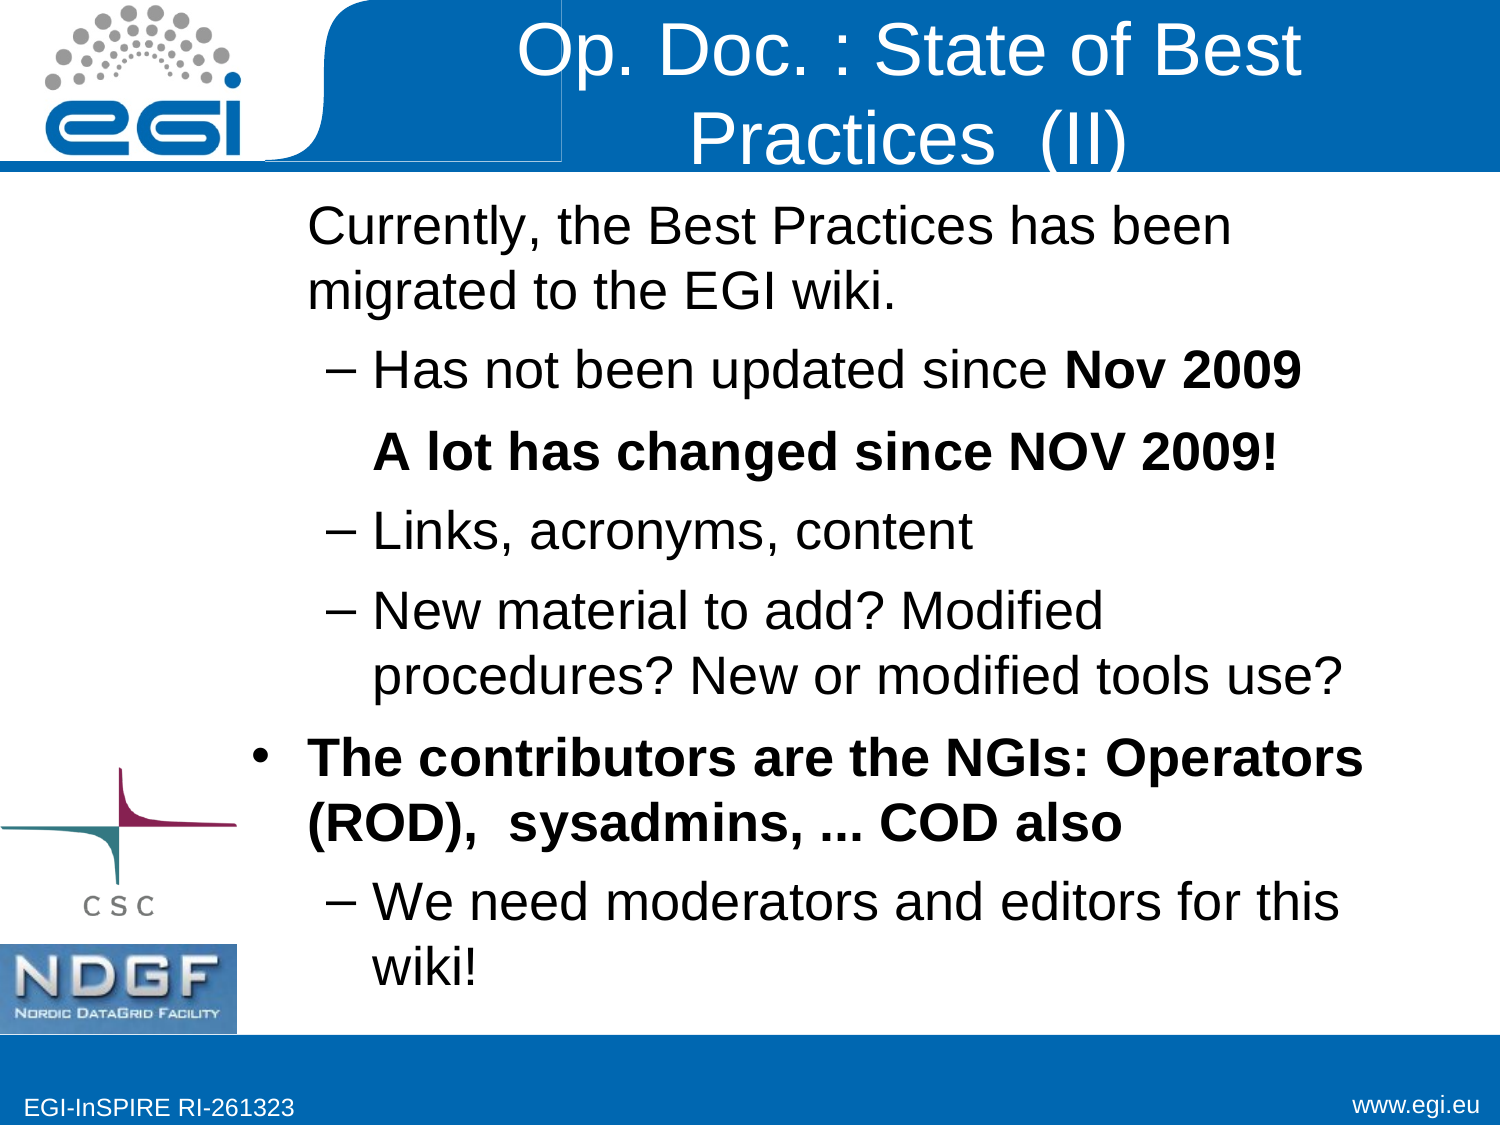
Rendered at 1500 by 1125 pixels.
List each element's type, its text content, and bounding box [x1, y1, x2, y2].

picture [0, 767, 236, 916]
list Currently, the Best Practices has been migrated to the EGI wiki. Has not been updated since Nov 2009 A lot has changed since NOV 2009! Links, acronyms, content New material to add? Modified procedures? New or modified tools use? The contributors are the NGIs: Operators (ROD), sysadmins, ... COD also We need moderators and editors for this wiki! [236, 182, 1418, 1004]
title Op. Doc. : State of Best Practices (II) [348, 0, 1471, 208]
picture [0, 944, 237, 1034]
picture [0, 0, 265, 161]
